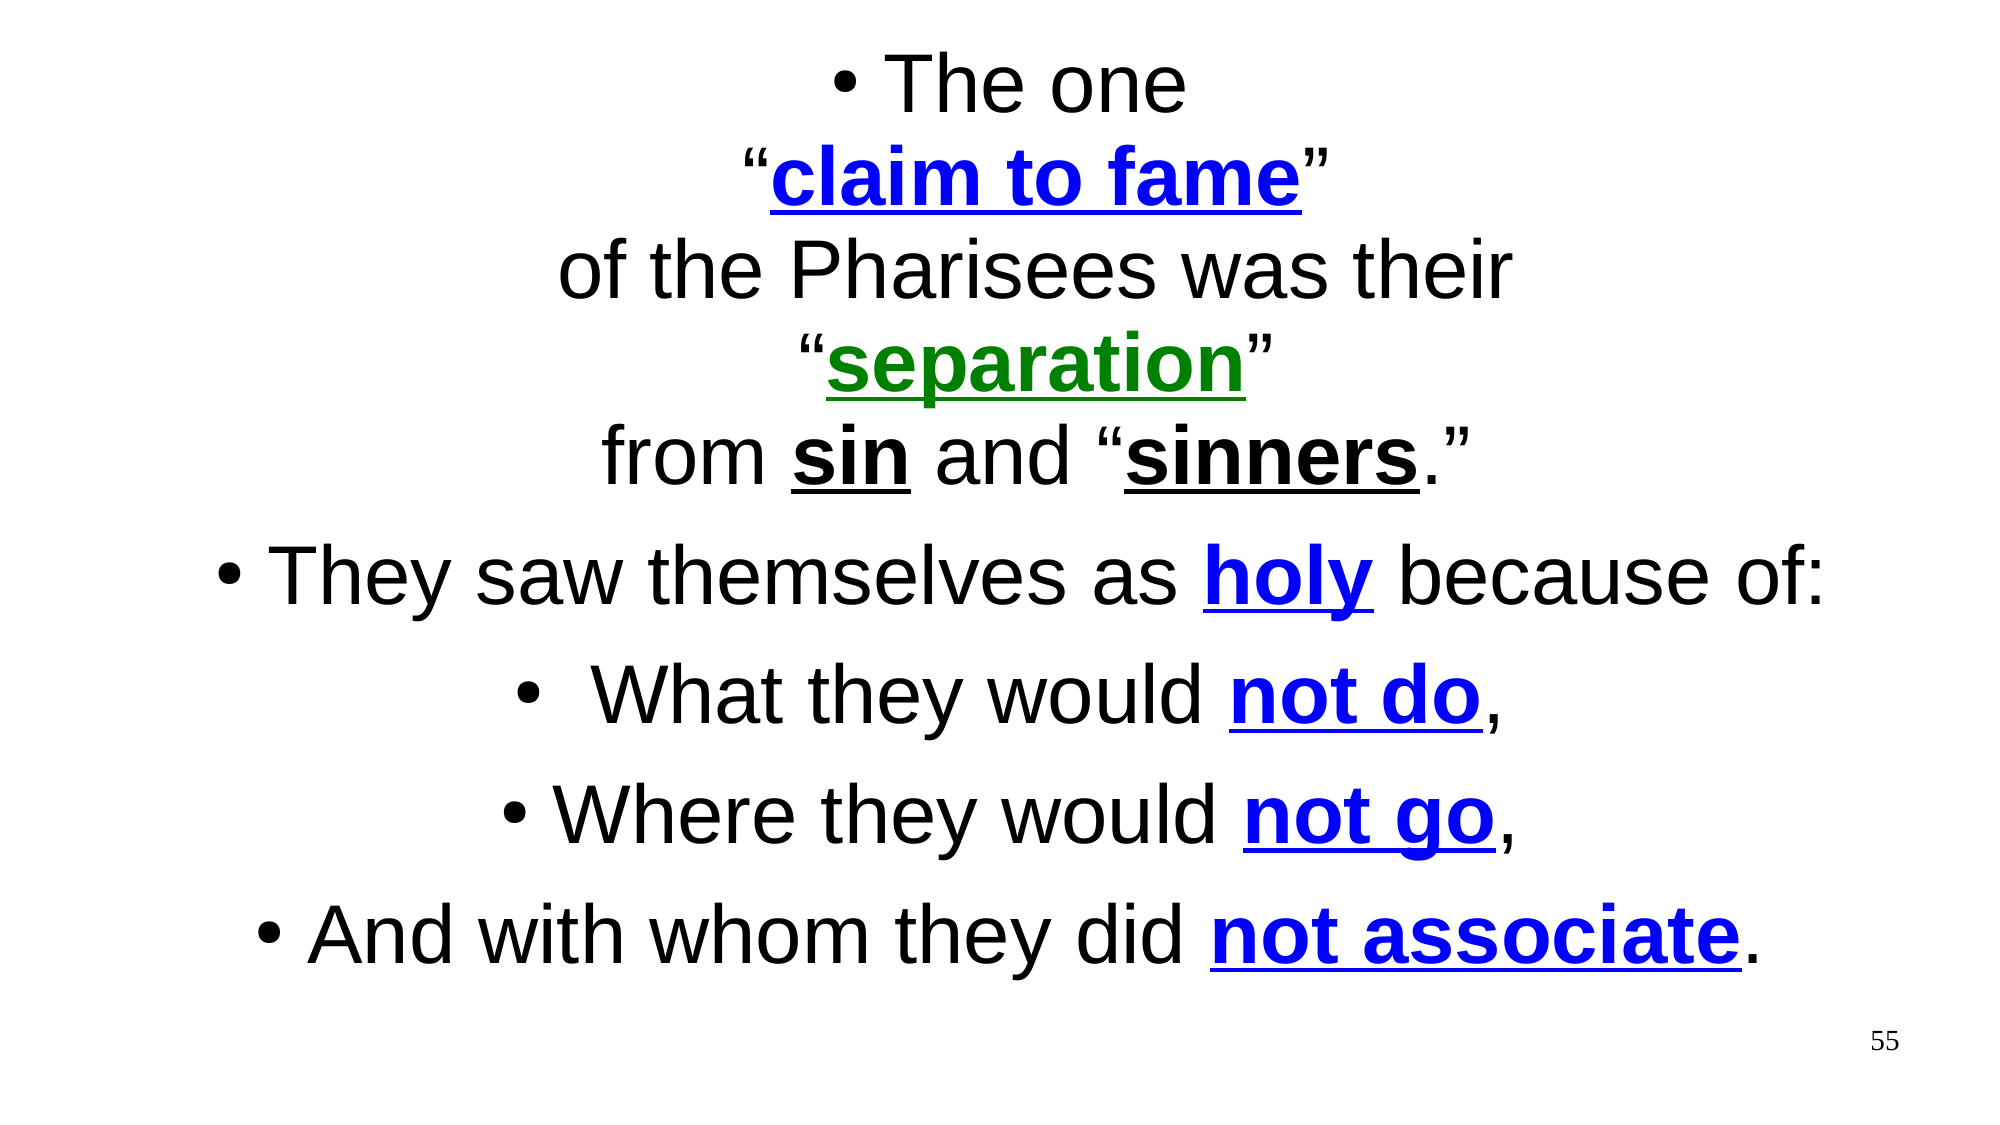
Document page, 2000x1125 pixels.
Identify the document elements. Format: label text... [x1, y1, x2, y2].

list The one “claim to fame” of the Pharisees was their “separation” from sin and “sinners.” They saw themselves as holy because of: What they would not do, Where they would not go, And with whom they did not associate. [37, 37, 1988, 1088]
